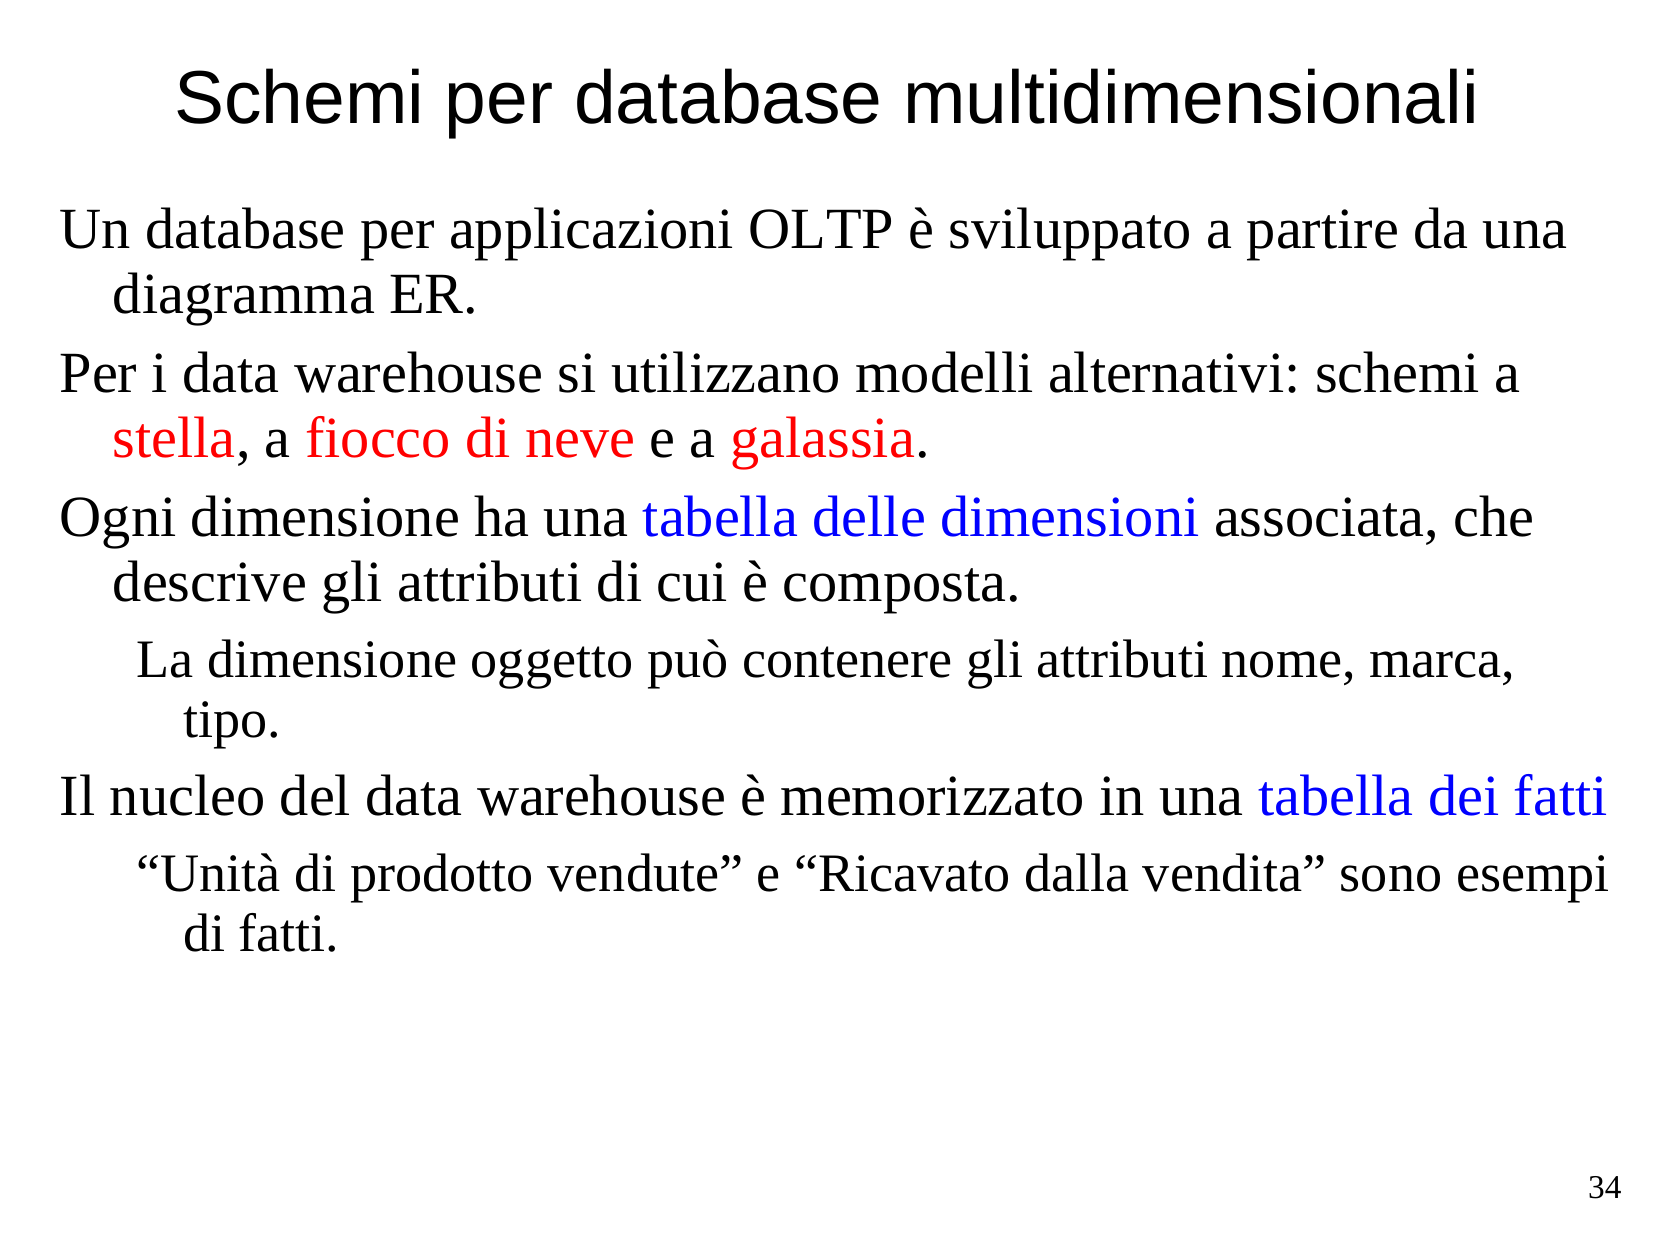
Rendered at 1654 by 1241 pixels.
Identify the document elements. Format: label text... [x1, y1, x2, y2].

title Schemi per database multidimensionali [37, 30, 1617, 166]
list Un database per applicazioni OLTP è sviluppato a partire da una diagramma ER. Per i data warehouse si utilizzano modelli alternativi: schemi a stella, a fiocco di neve e a galassia. Ogni dimensione ha una tabella delle dimensioni associata, che descrive gli attributi di cui è composta. La dimensione oggetto può contenere gli attributi nome, marca, tipo. Il nucleo del data warehouse è memorizzato in una tabella dei fatti “Unità di prodotto vendute” e “Ricavato dalla vendita” sono esempi di fatti. [42, 196, 1612, 1187]
